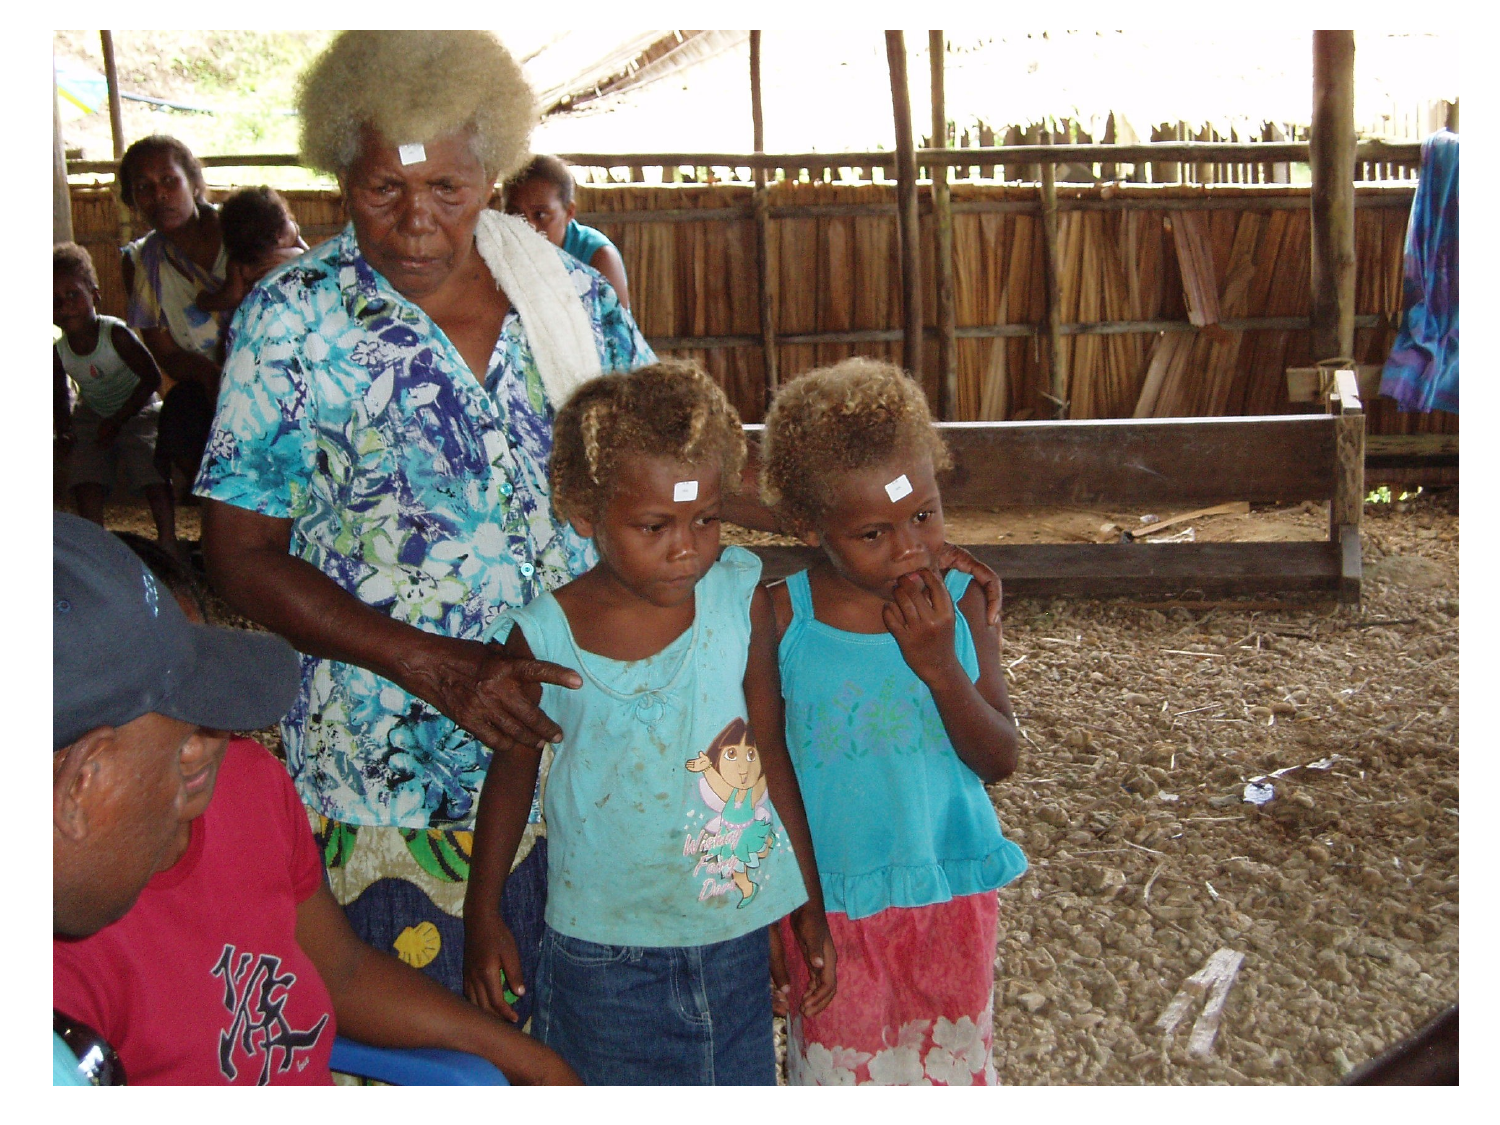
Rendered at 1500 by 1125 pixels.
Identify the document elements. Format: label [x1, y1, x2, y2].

picture [53, 30, 1459, 1086]
